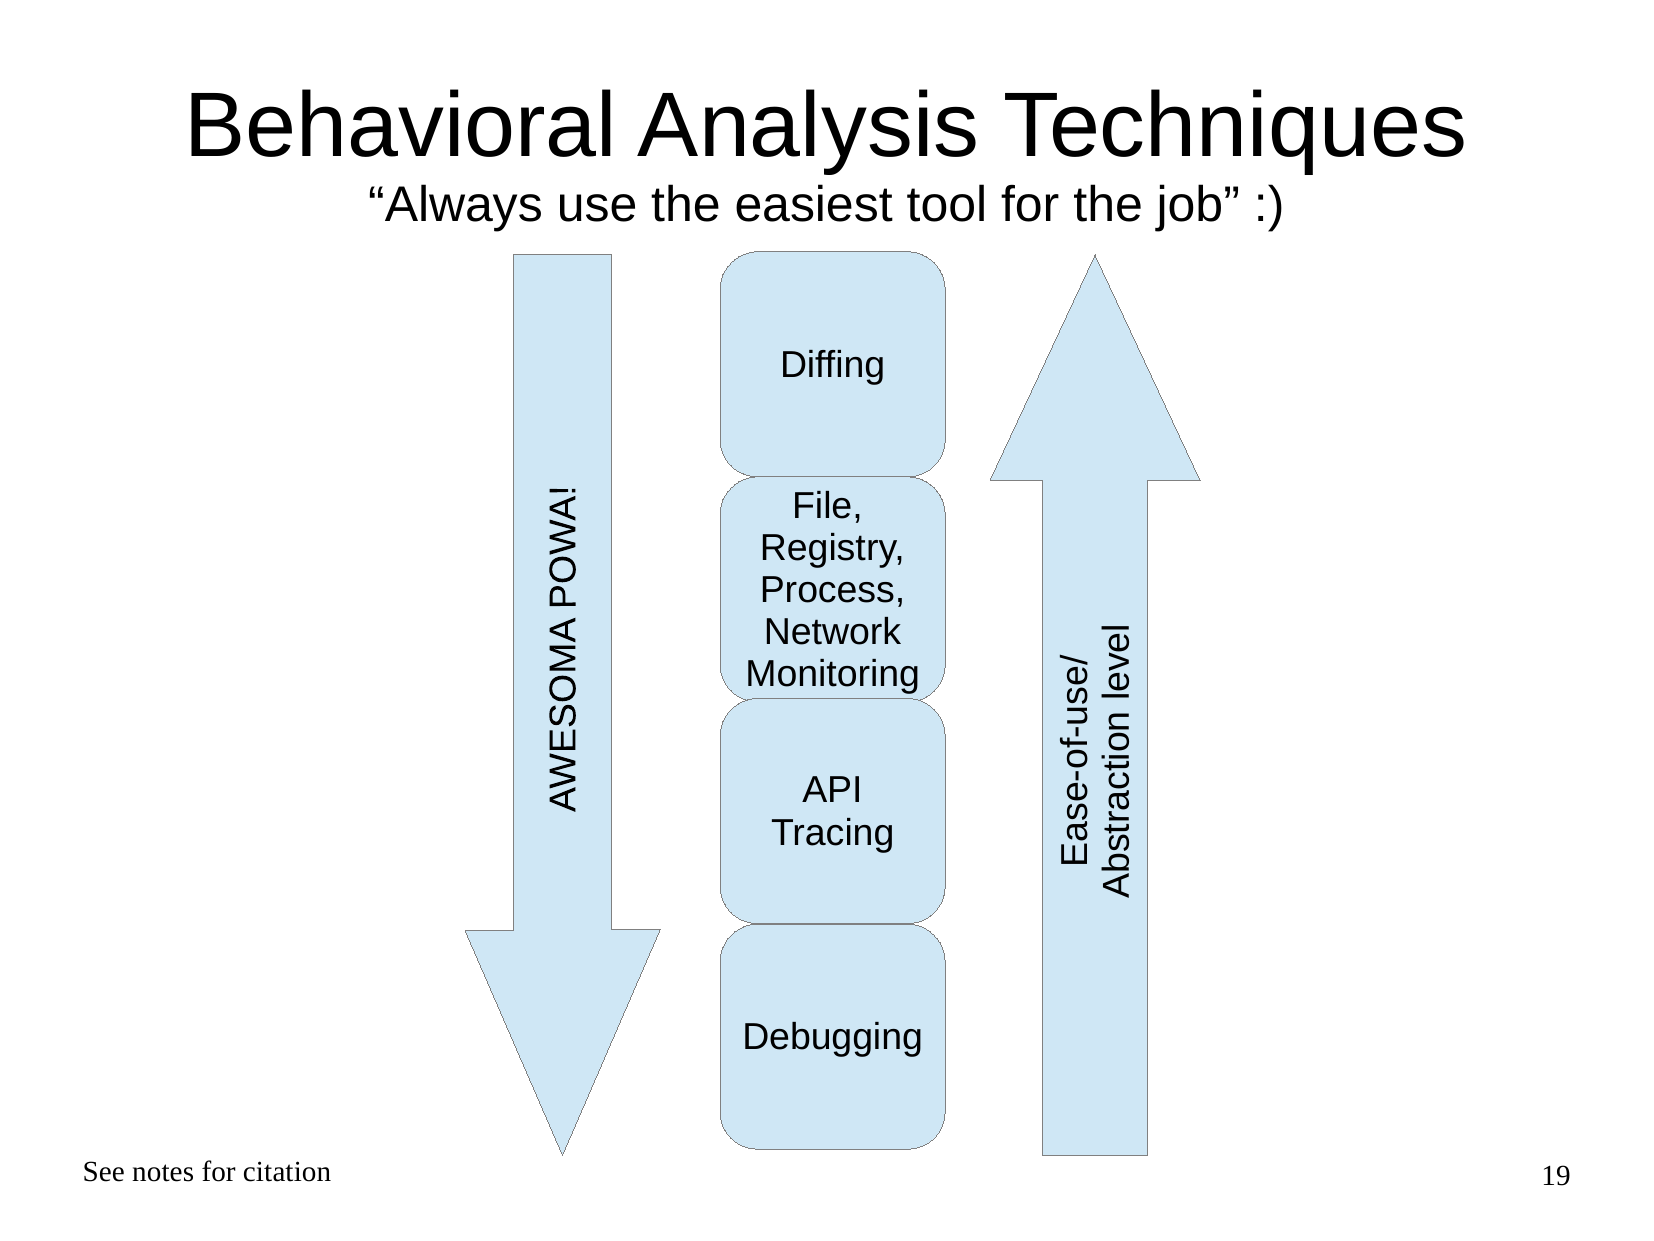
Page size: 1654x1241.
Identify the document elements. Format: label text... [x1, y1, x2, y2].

text_box Debugging [720, 924, 946, 1150]
text_box Diffing [720, 251, 946, 477]
text_box API Tracing [720, 698, 946, 924]
text_box File, Registry, Process, Network Monitoring [720, 477, 946, 700]
text_box Ease-of-use/ Abstraction level [990, 254, 1201, 1156]
text_box AWESOMA POWA! [465, 254, 661, 1156]
title Behavioral Analysis Techniques “Always use the easiest tool for the job” :) [82, 49, 1571, 257]
